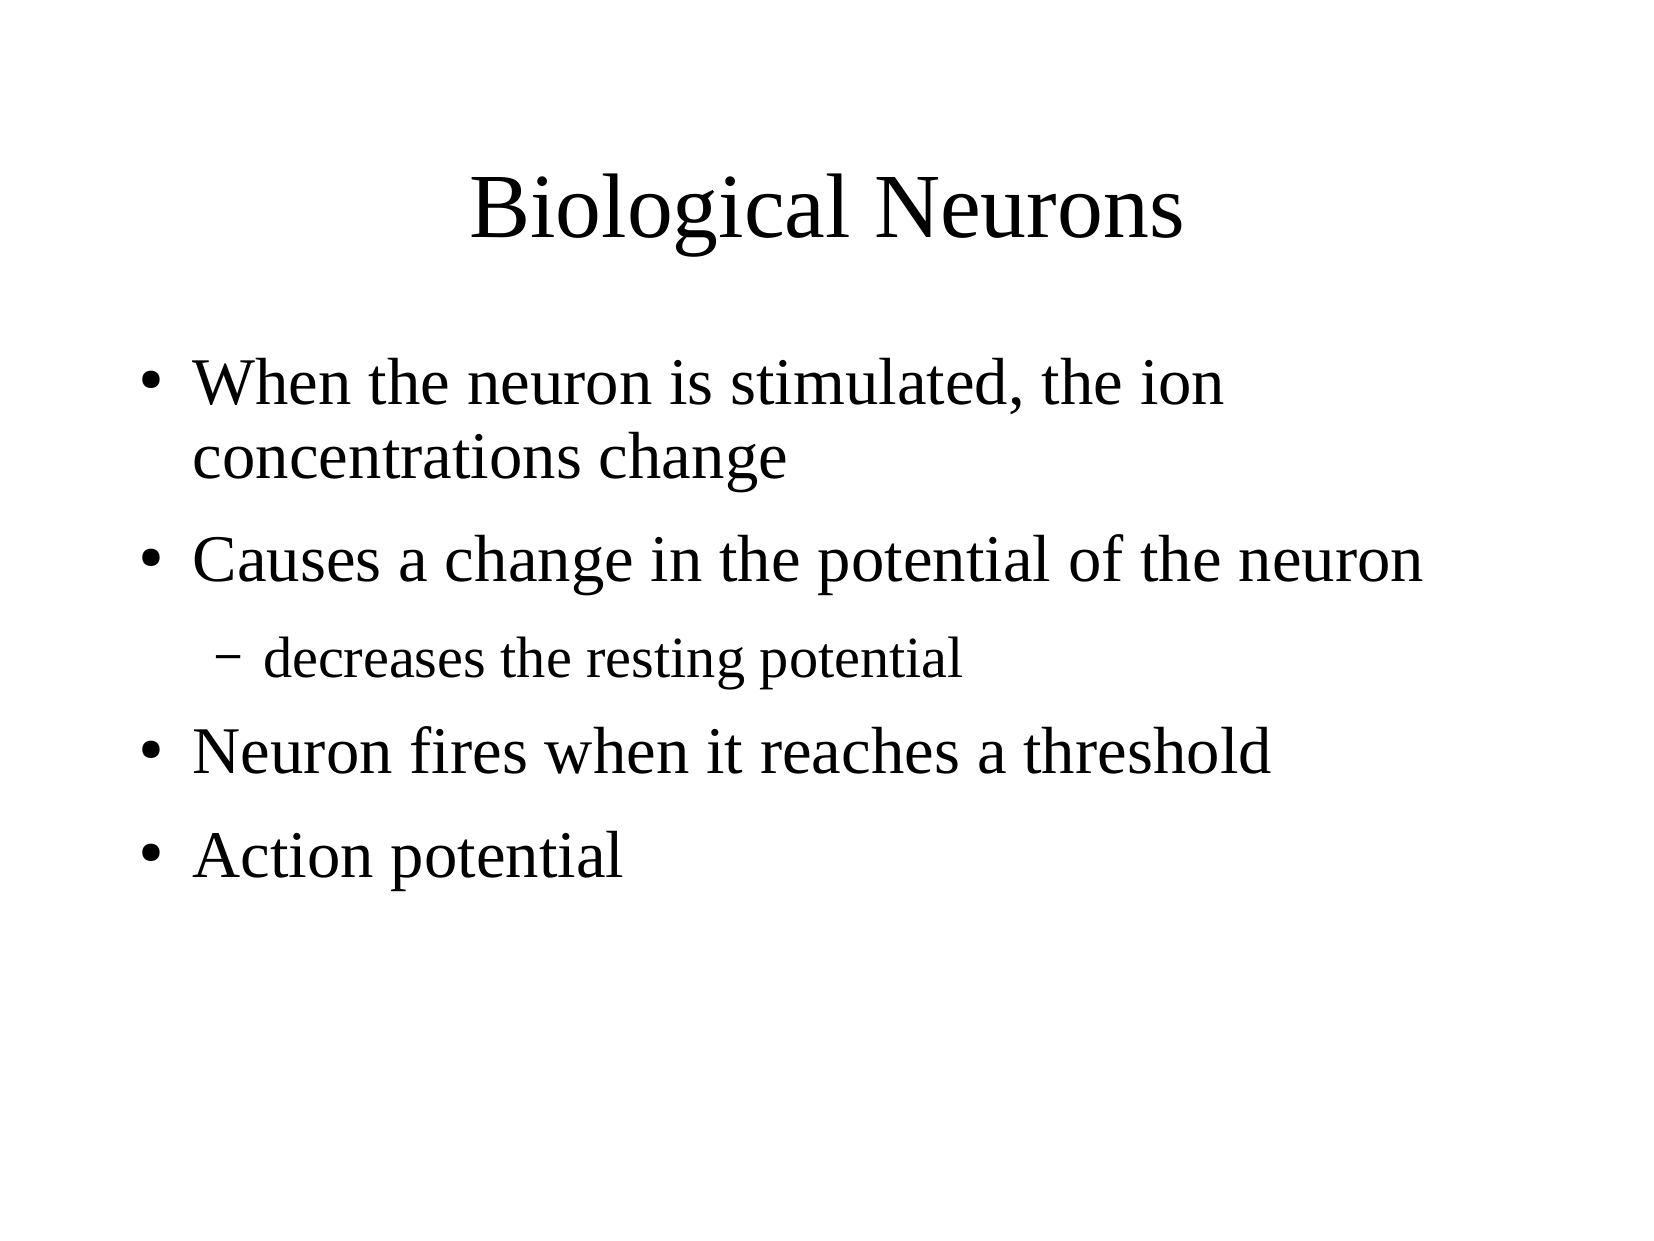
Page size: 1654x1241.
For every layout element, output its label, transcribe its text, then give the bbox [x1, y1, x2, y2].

title Biological Neurons [121, 102, 1534, 311]
list When the neuron is stimulated, the ion concentrations change Causes a change in the potential of the neuron decreases the resting potential Neuron fires when it reaches a threshold Action potential [121, 344, 1534, 1127]
